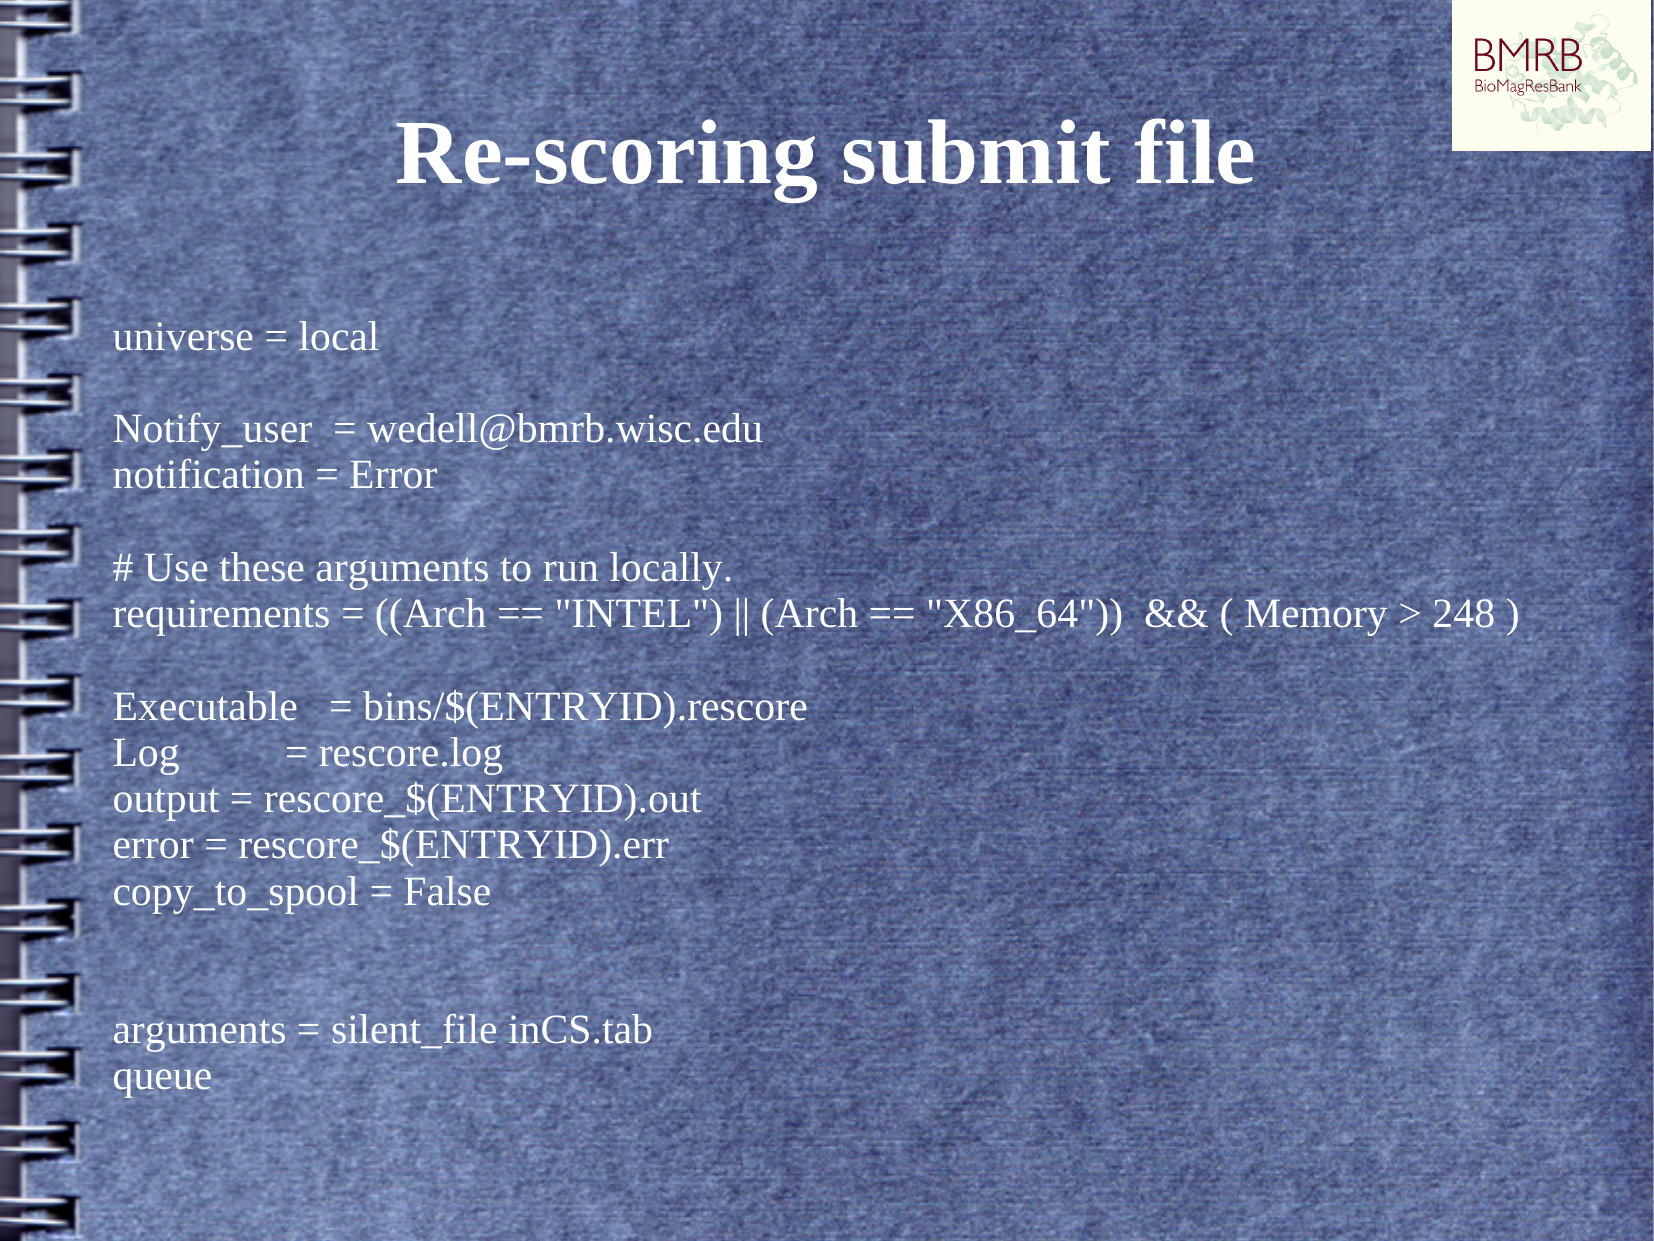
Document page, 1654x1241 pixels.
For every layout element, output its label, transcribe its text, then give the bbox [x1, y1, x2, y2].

title Re-scoring submit file [82, 49, 1571, 257]
picture [0, 0, 1654, 1241]
subtitle universe = local Notify_user = wedell@bmrb.wisc.edu notification = Error # Use these arguments to run locally. requirements = ((Arch == "INTEL") || (Arch == "X86_64")) && ( Memory > 248 ) Executable = bins/$(ENTRYID).rescore Log = rescore.log output = rescore_$(ENTRYID).out error = rescore_$(ENTRYID).err copy_to_spool = False arguments = silent_file inCS.tab queue [112, 296, 1601, 1116]
